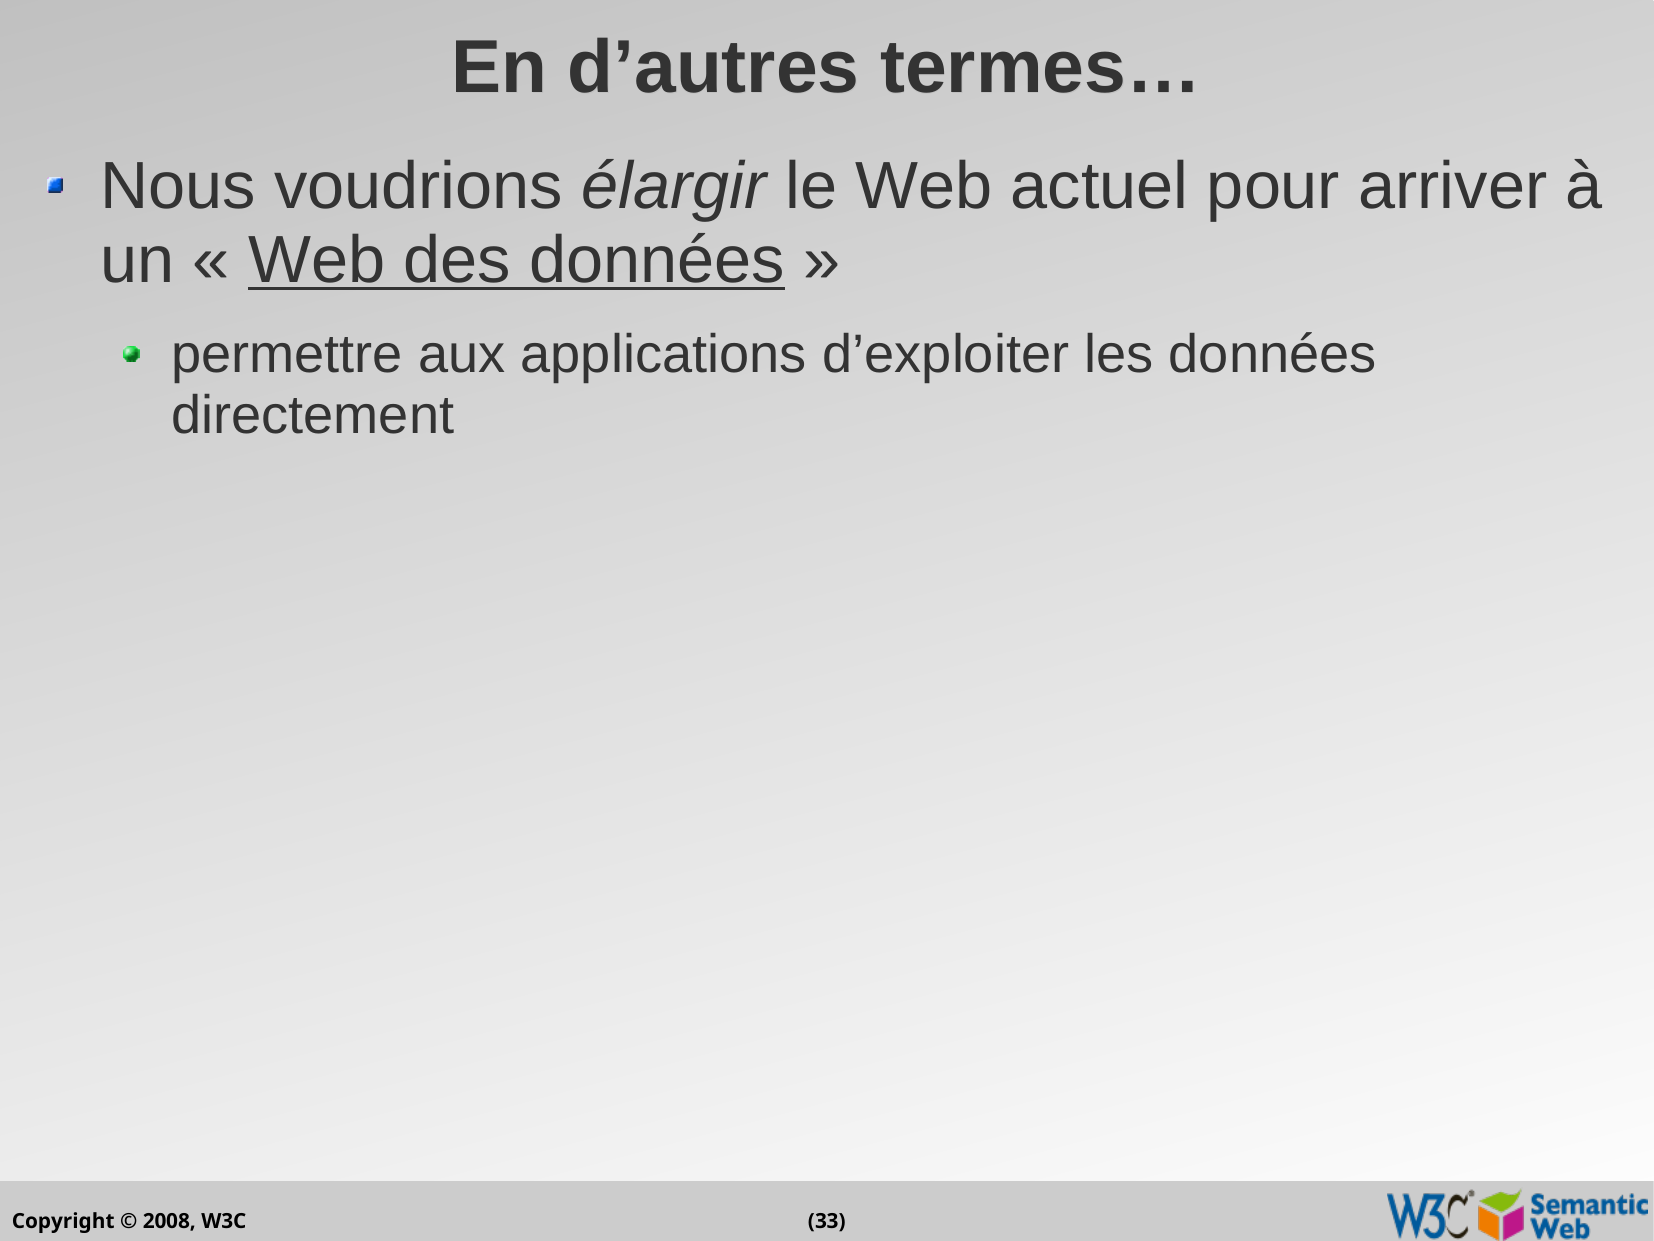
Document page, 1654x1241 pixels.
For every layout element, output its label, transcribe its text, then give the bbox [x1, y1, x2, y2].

title En d’autres termes… [0, 5, 1654, 125]
picture [1387, 1187, 1648, 1241]
list Nous voudrions élargir le Web actuel pour arriver à un « Web des données » permettre aux applications d’exploiter les données directement [29, 147, 1624, 1134]
